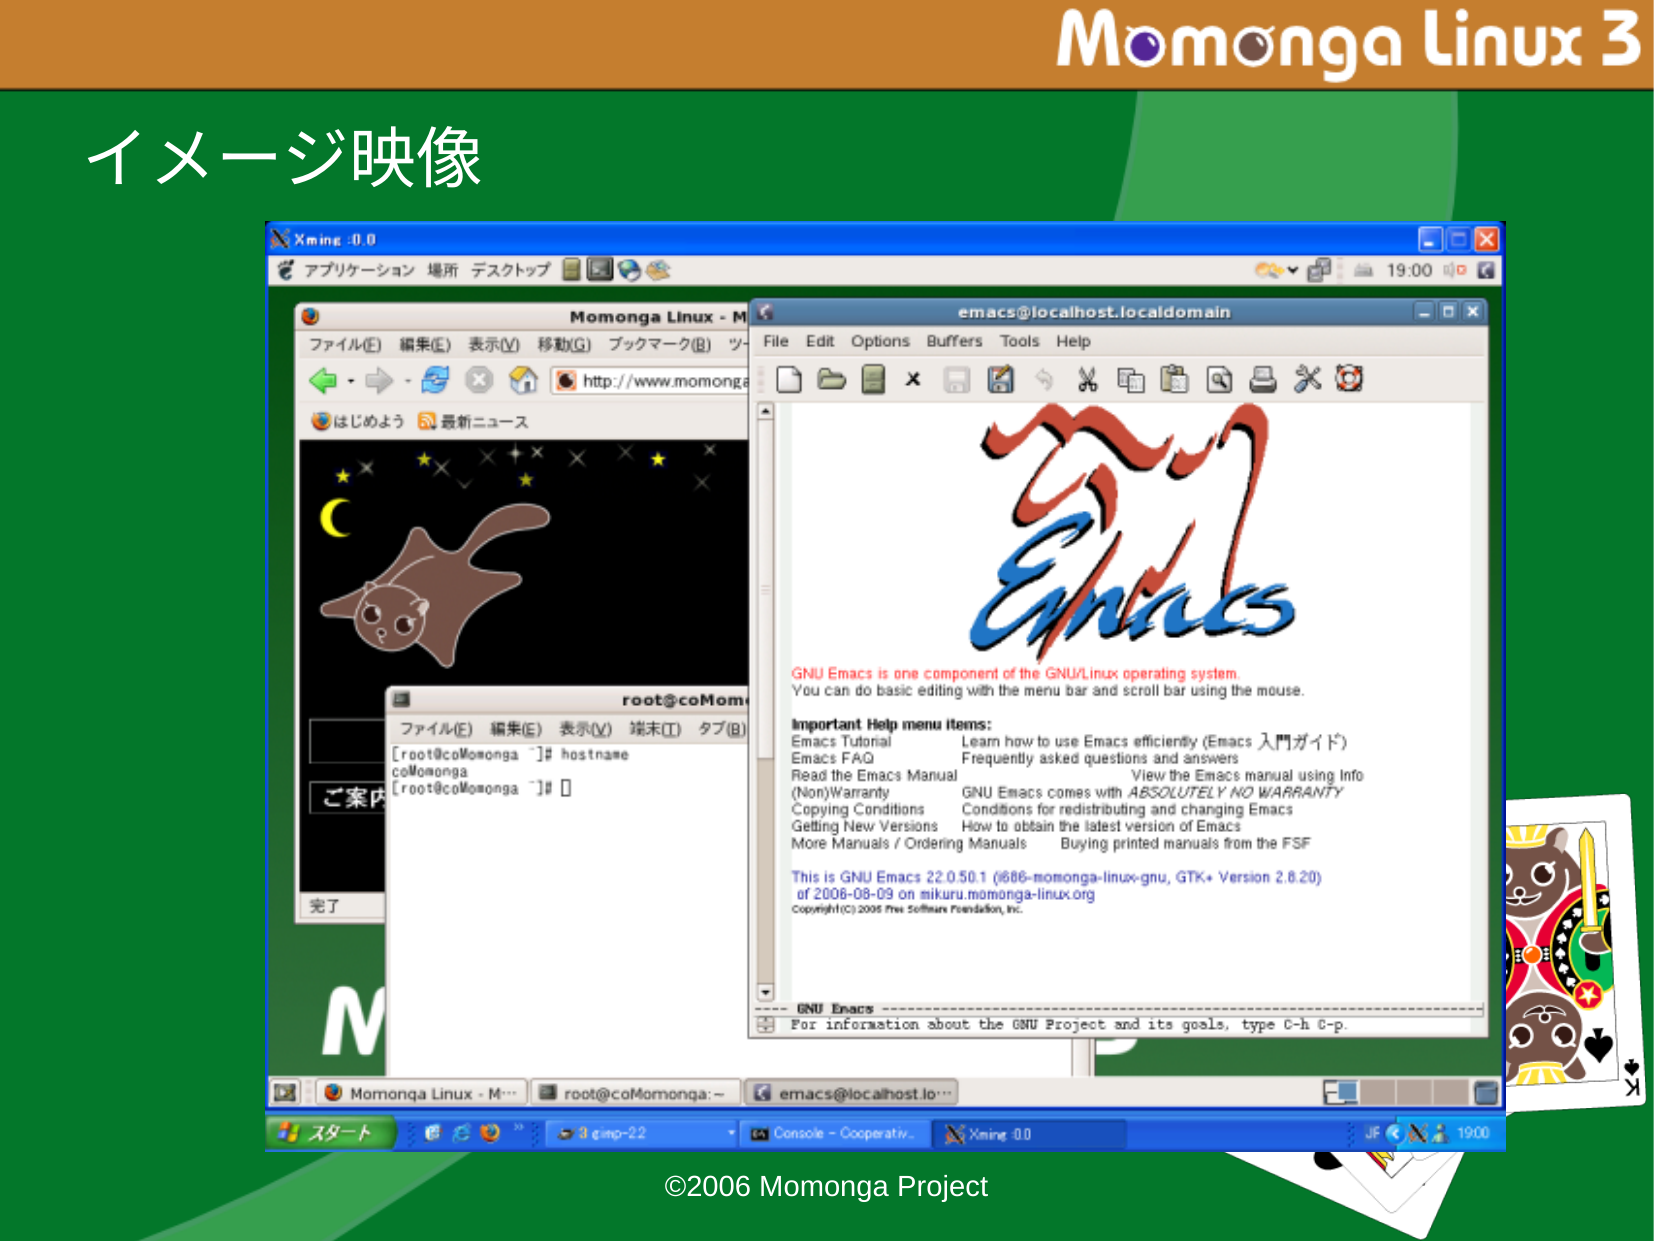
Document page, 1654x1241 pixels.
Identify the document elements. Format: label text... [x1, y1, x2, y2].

picture [0, 0, 1654, 1241]
title イメージ映像 [82, 56, 1571, 249]
